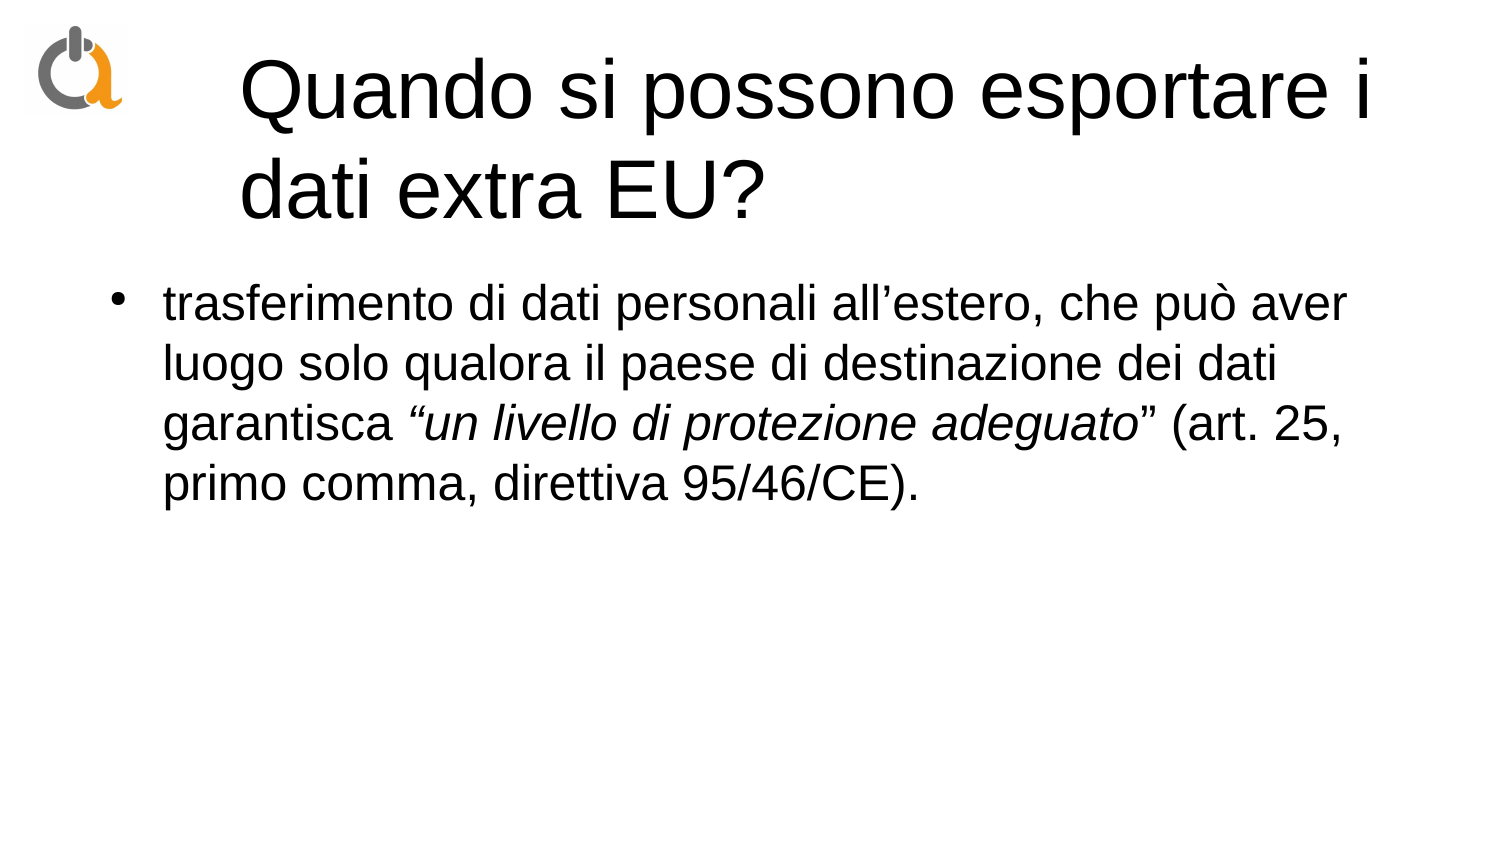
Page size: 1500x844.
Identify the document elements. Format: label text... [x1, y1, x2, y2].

title Quando si possono esportare i dati extra EU? [188, 33, 1441, 237]
picture [23, 23, 129, 116]
list trasferimento di dati personali all’estero, che può aver luogo solo qualora il paese di destinazione dei dati garantisca “un livello di protezione adeguato” (art. 25, primo comma, direttiva 95/46/CE). [76, 262, 1427, 820]
